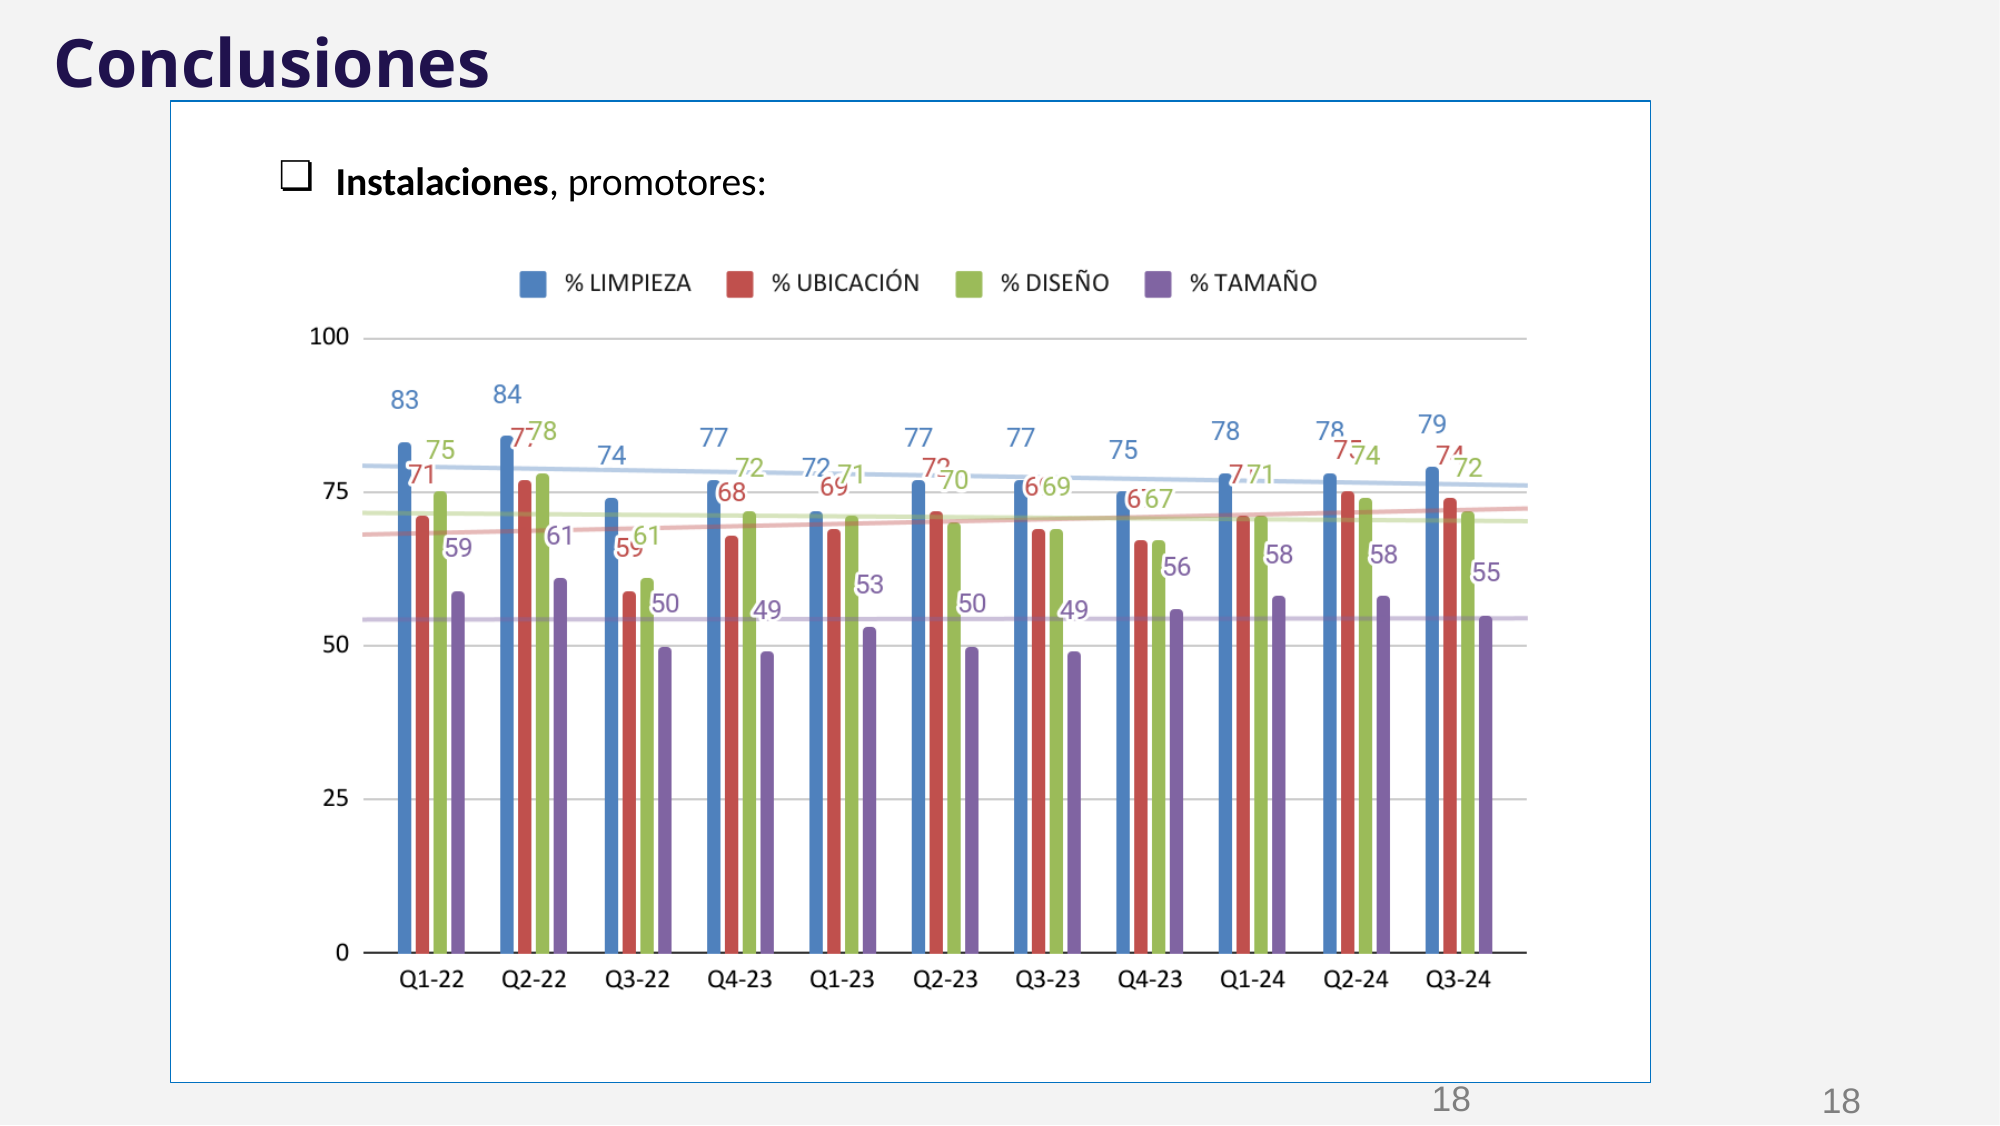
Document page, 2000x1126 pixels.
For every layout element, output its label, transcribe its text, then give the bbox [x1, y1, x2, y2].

text_box Conclusiones [53, 0, 1946, 124]
picture [269, 231, 1568, 1034]
text_box <number> [1413, 1067, 1881, 1126]
text_box Instalaciones, promotores: [170, 100, 1651, 1083]
